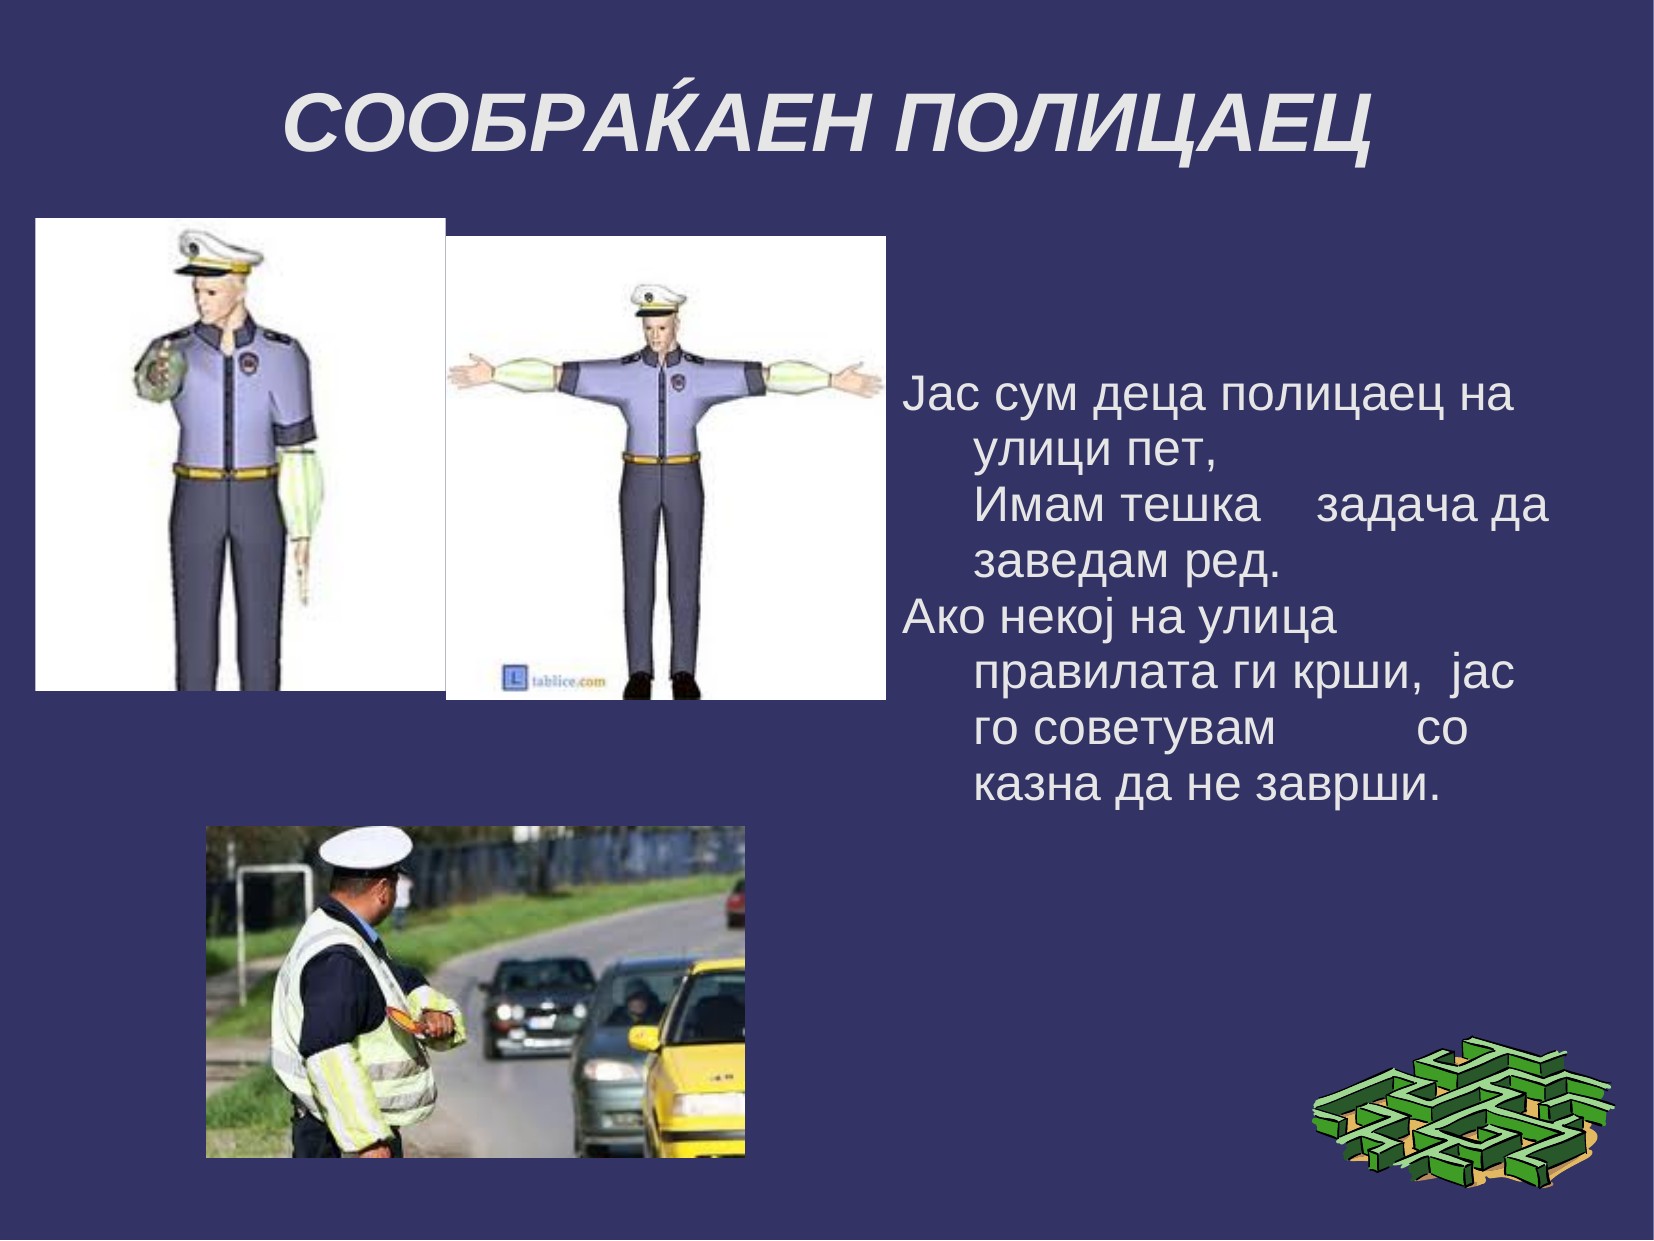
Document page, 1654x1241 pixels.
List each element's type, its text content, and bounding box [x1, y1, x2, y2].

picture [206, 826, 745, 1158]
list Јас сум деца полицаец на улици пет, Имам тешка задача да заведам ред. Ако некој на улица правилата ги крши, јас го советувам со казна да не заврши. [891, 364, 1570, 1006]
picture [35, 218, 886, 700]
title СООБРАЌАЕН ПОЛИЦАЕЦ [121, 74, 1534, 172]
